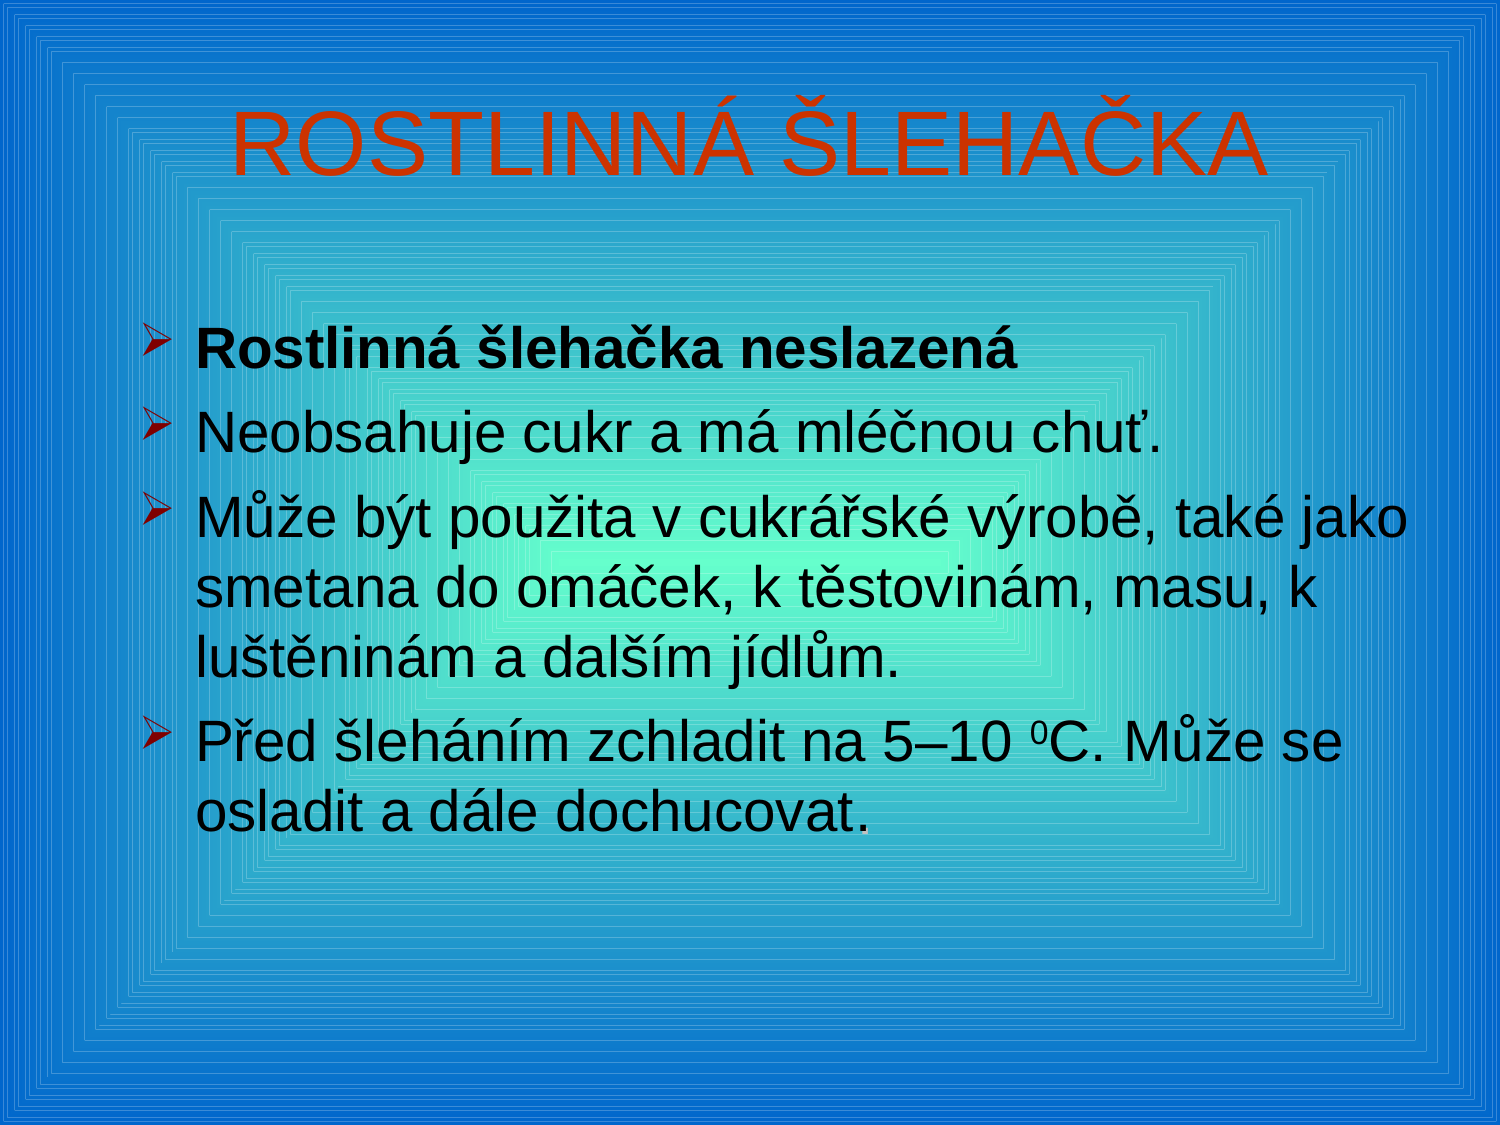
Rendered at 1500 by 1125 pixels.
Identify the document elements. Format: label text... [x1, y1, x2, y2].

title ROSTLINNÁ ŠLEHAČKA [75, 45, 1426, 233]
list Rostlinná šlehačka neslazená Neobsahuje cukr a má mléčnou chuť. Může být použita v cukrářské výrobě, také jako smetana do omáček, k těstovinám, masu, k luštěninám a dalším jídlům. Před šleháním zchladit na 5–10 0C. Může se osladit a dále dochucovat. [123, 302, 1449, 1094]
